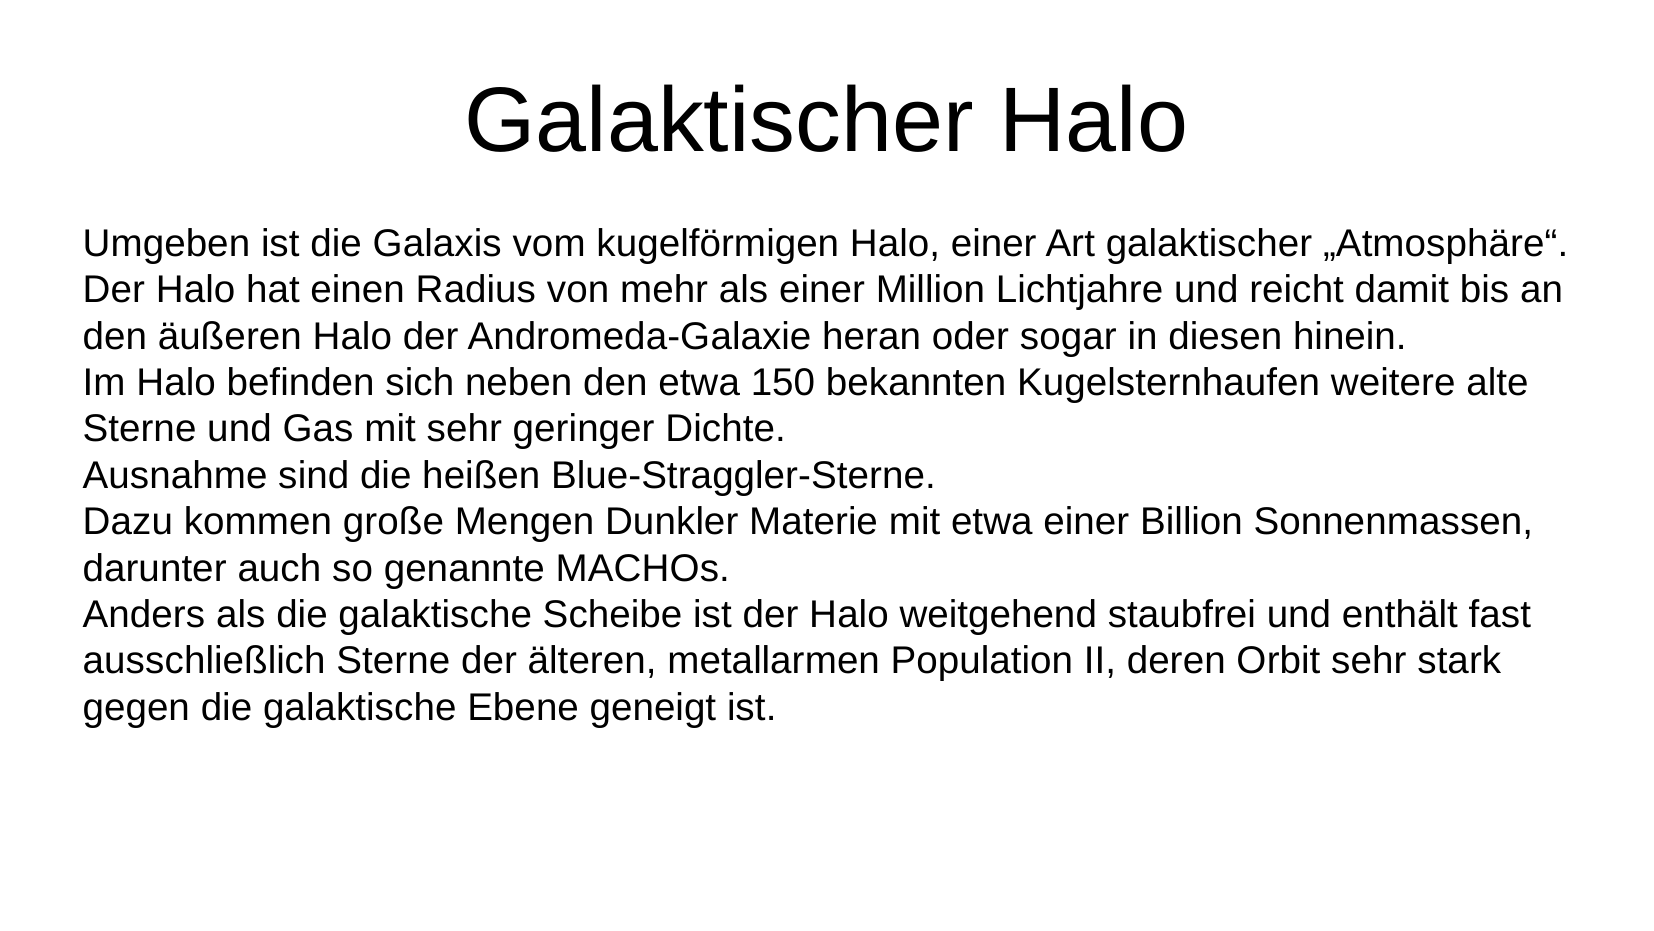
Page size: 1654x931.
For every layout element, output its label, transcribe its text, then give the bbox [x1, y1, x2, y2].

text_box Galaktischer Halo [82, 37, 1571, 193]
text_box Umgeben ist die Galaxis vom kugelförmigen Halo, einer Art galaktischer „Atmosphäre“. Der Halo hat einen Radius von mehr als einer Million Lichtjahre und reicht damit bis an den äußeren Halo der Andromeda-Galaxie heran oder sogar in diesen hinein. Im Halo befinden sich neben den etwa 150 bekannten Kugelsternhaufen weitere alte Sterne und Gas mit sehr geringer Dichte. Ausnahme sind die heißen Blue-Straggler-Sterne. Dazu kommen große Mengen Dunkler Materie mit etwa einer Billion Sonnenmassen, darunter auch so genannte MACHOs. Anders als die galaktische Scheibe ist der Halo weitgehend staubfrei und enthält fast ausschließlich Sterne der älteren, metallarmen Population II, deren Orbit sehr stark gegen die galaktische Ebene geneigt ist. [82, 217, 1571, 757]
